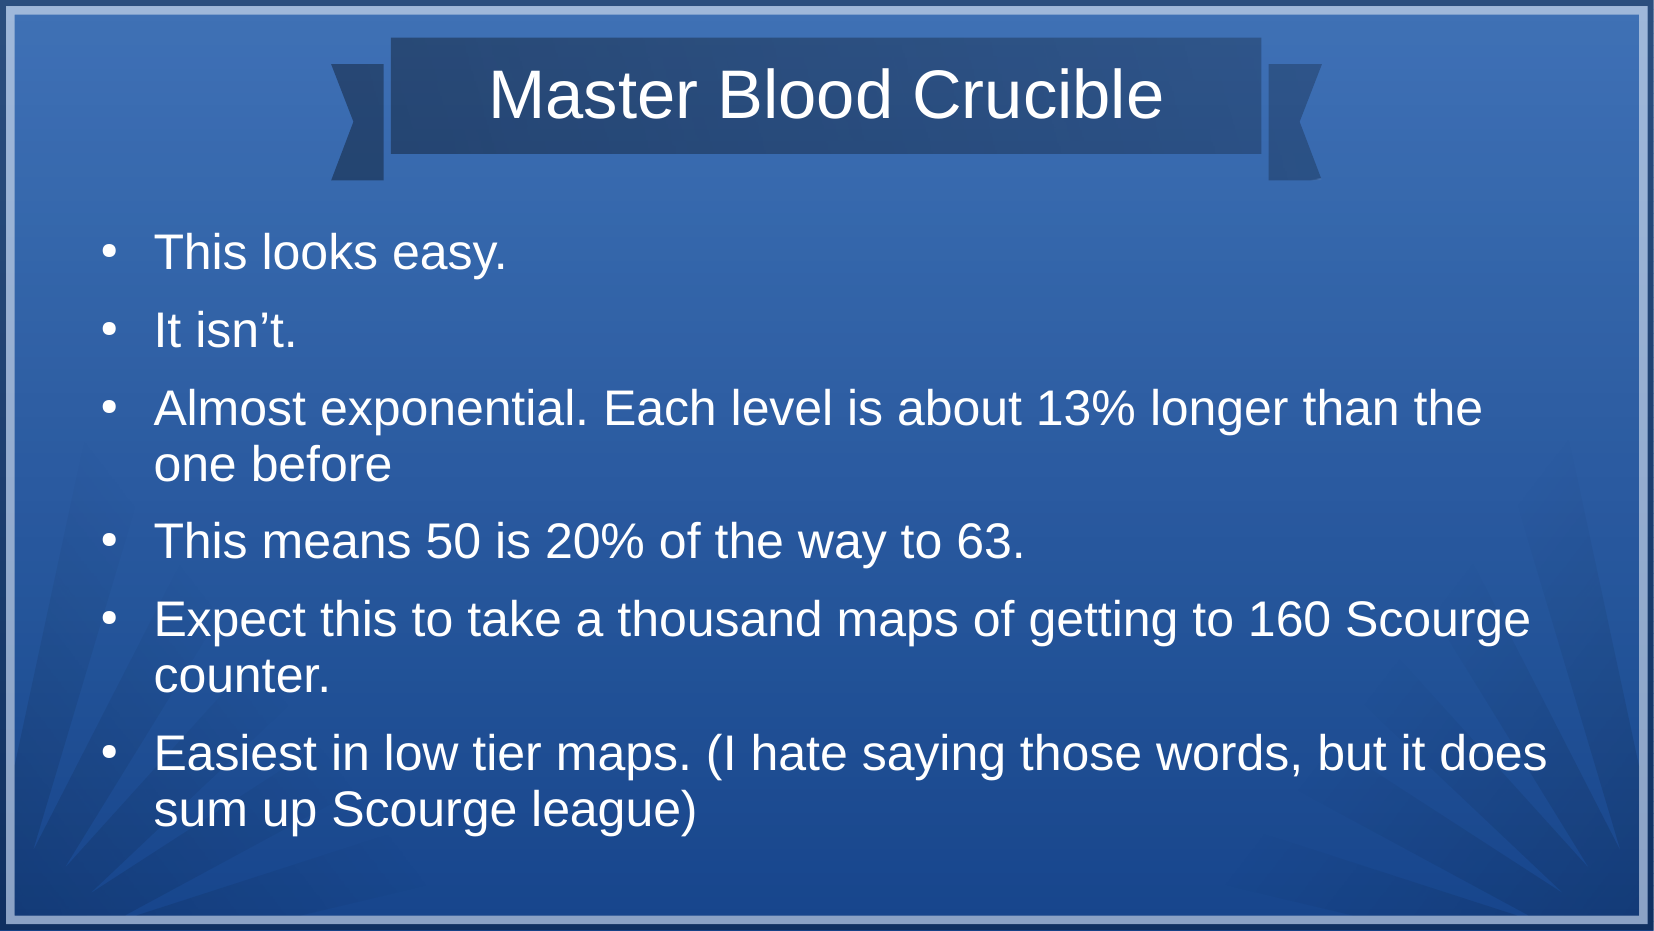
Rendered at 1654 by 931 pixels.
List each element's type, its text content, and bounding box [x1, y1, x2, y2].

list This looks easy. It isn’t. Almost exponential. Each level is about 13% longer than the one before This means 50 is 20% of the way to 63. Expect this to take a thousand maps of getting to 160 Scourge counter. Easiest in low tier maps. (I hate saying those words, but it does sum up Scourge league) [82, 224, 1571, 848]
title Master Blood Crucible [389, 35, 1264, 154]
